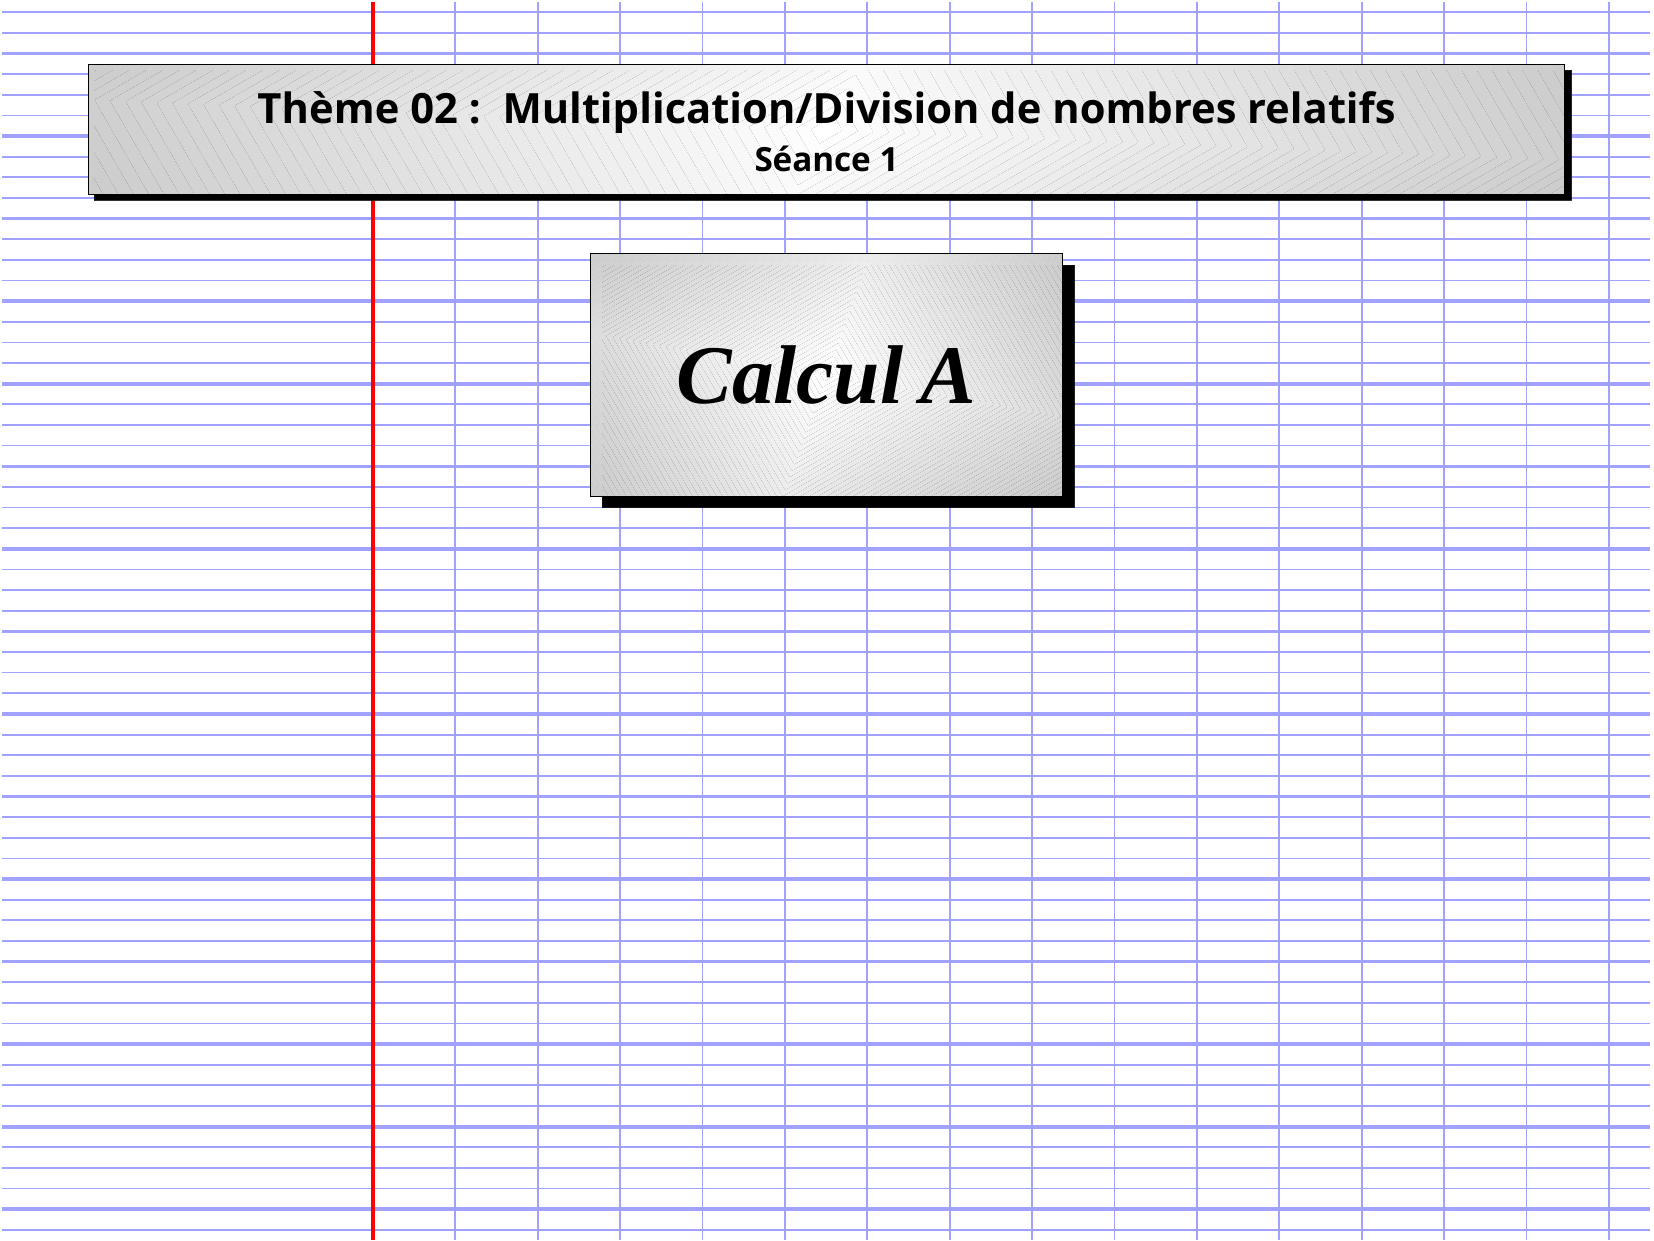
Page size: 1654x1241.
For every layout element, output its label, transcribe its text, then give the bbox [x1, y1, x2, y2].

text_box Thème 02 : Multiplication/Division de nombres relatifs Séance 1 [88, 64, 1565, 195]
text_box Calcul A [590, 253, 1063, 497]
picture [0, 0, 1654, 1241]
